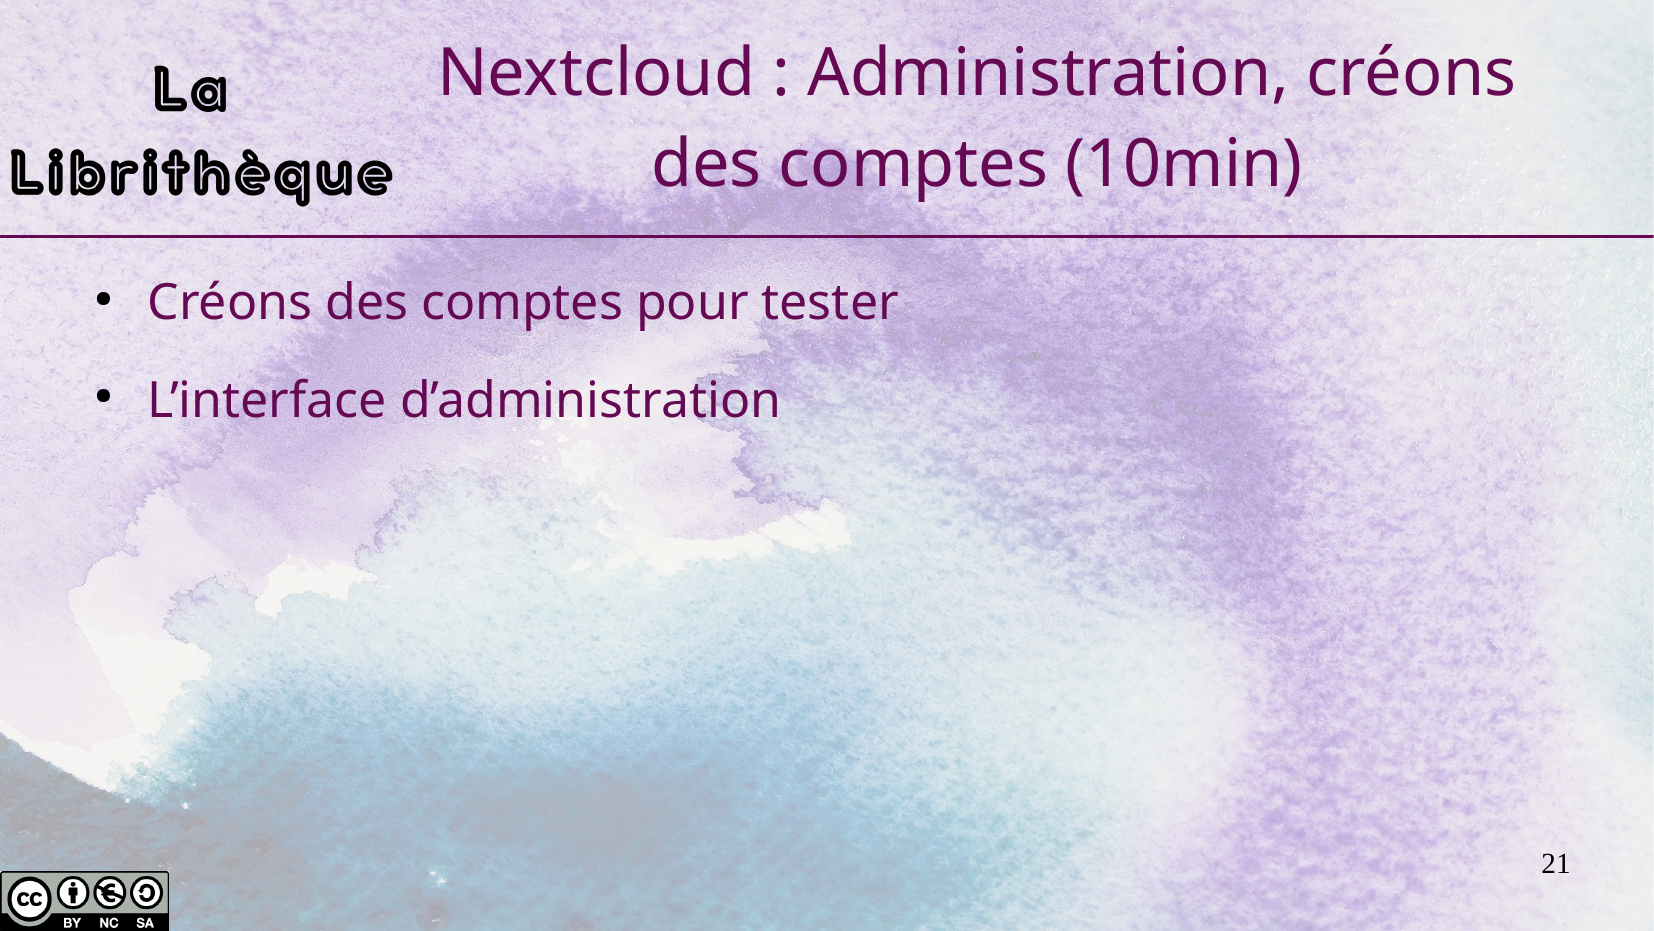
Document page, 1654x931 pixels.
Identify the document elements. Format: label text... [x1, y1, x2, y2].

picture [0, 0, 443, 319]
picture [0, 871, 169, 931]
title Nextcloud : Administration, créons des comptes (10min) [383, 23, 1571, 206]
list Créons des comptes pour tester L’interface d’administration [76, 265, 1565, 827]
